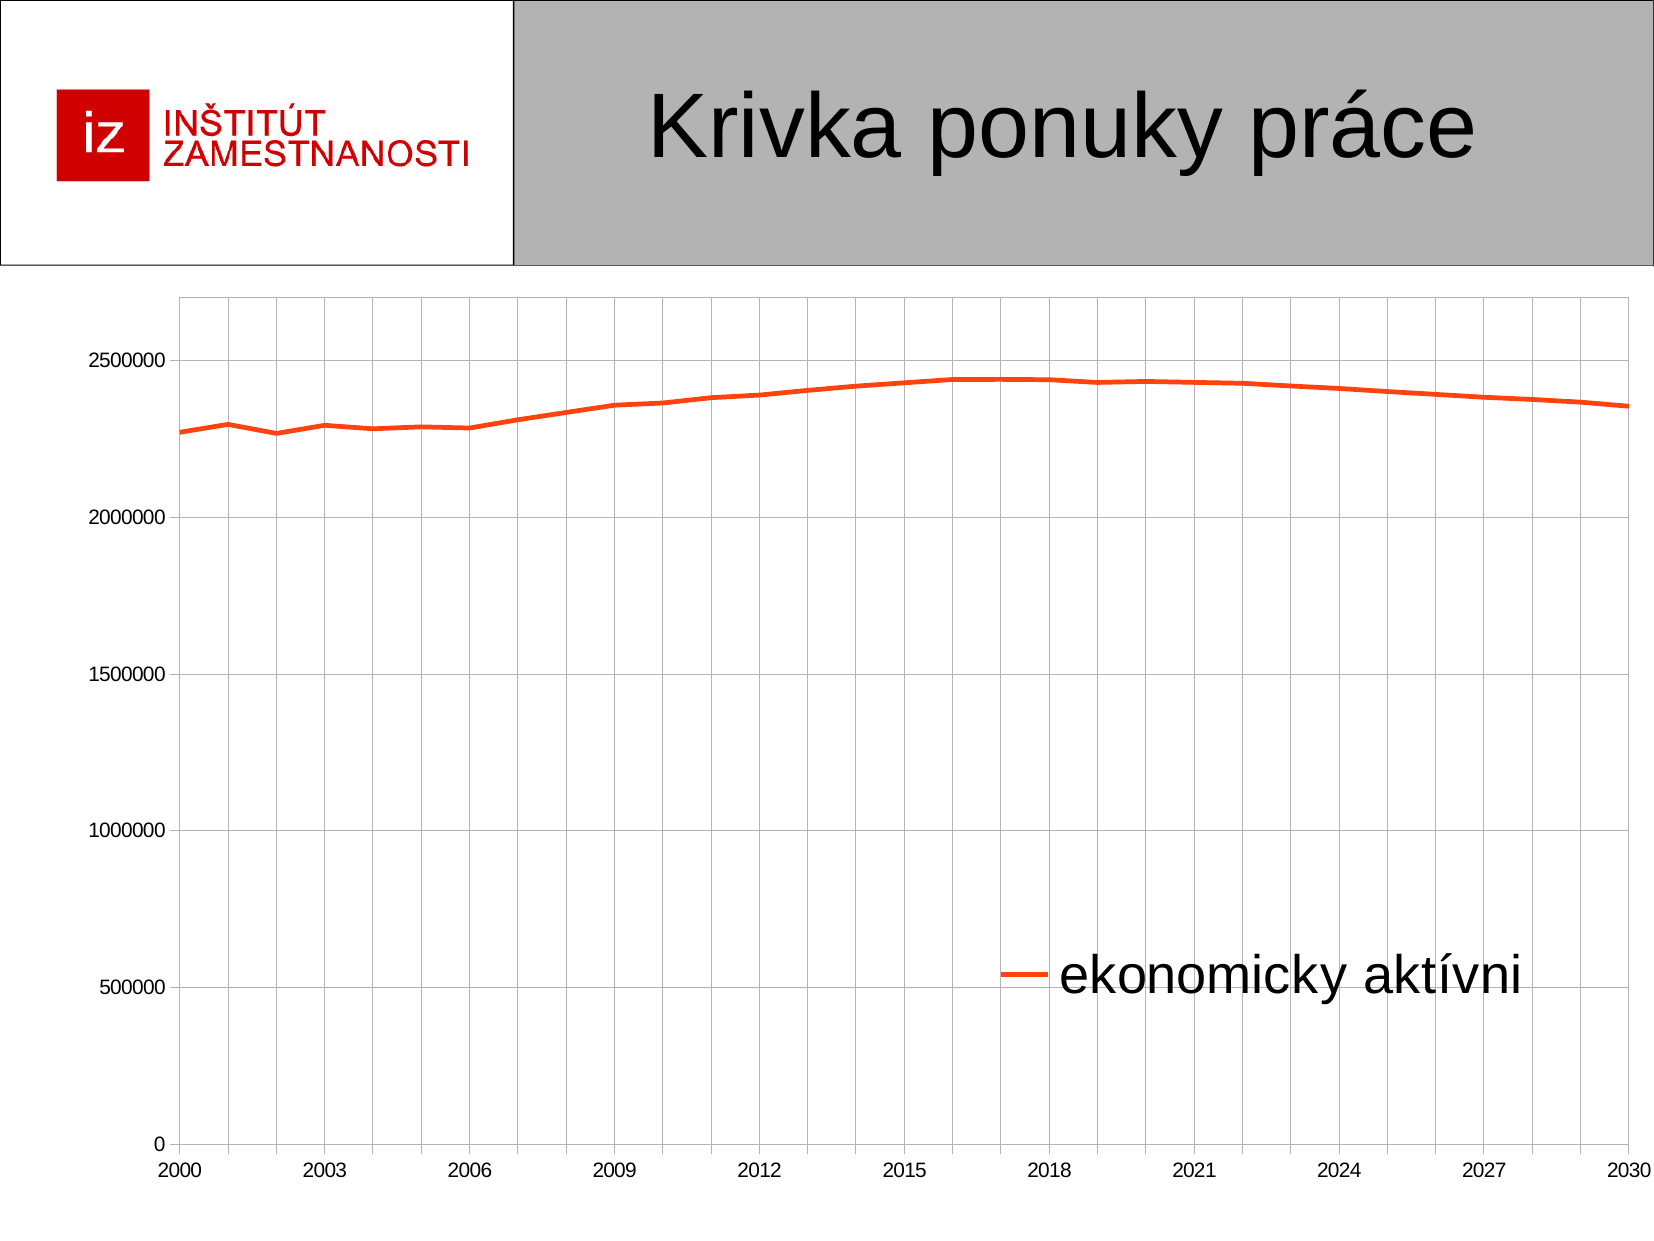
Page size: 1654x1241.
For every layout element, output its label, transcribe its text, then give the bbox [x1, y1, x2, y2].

title Krivka ponuky práce [561, 29, 1565, 237]
picture [5, 8, 512, 257]
chart [0, 265, 1654, 1241]
